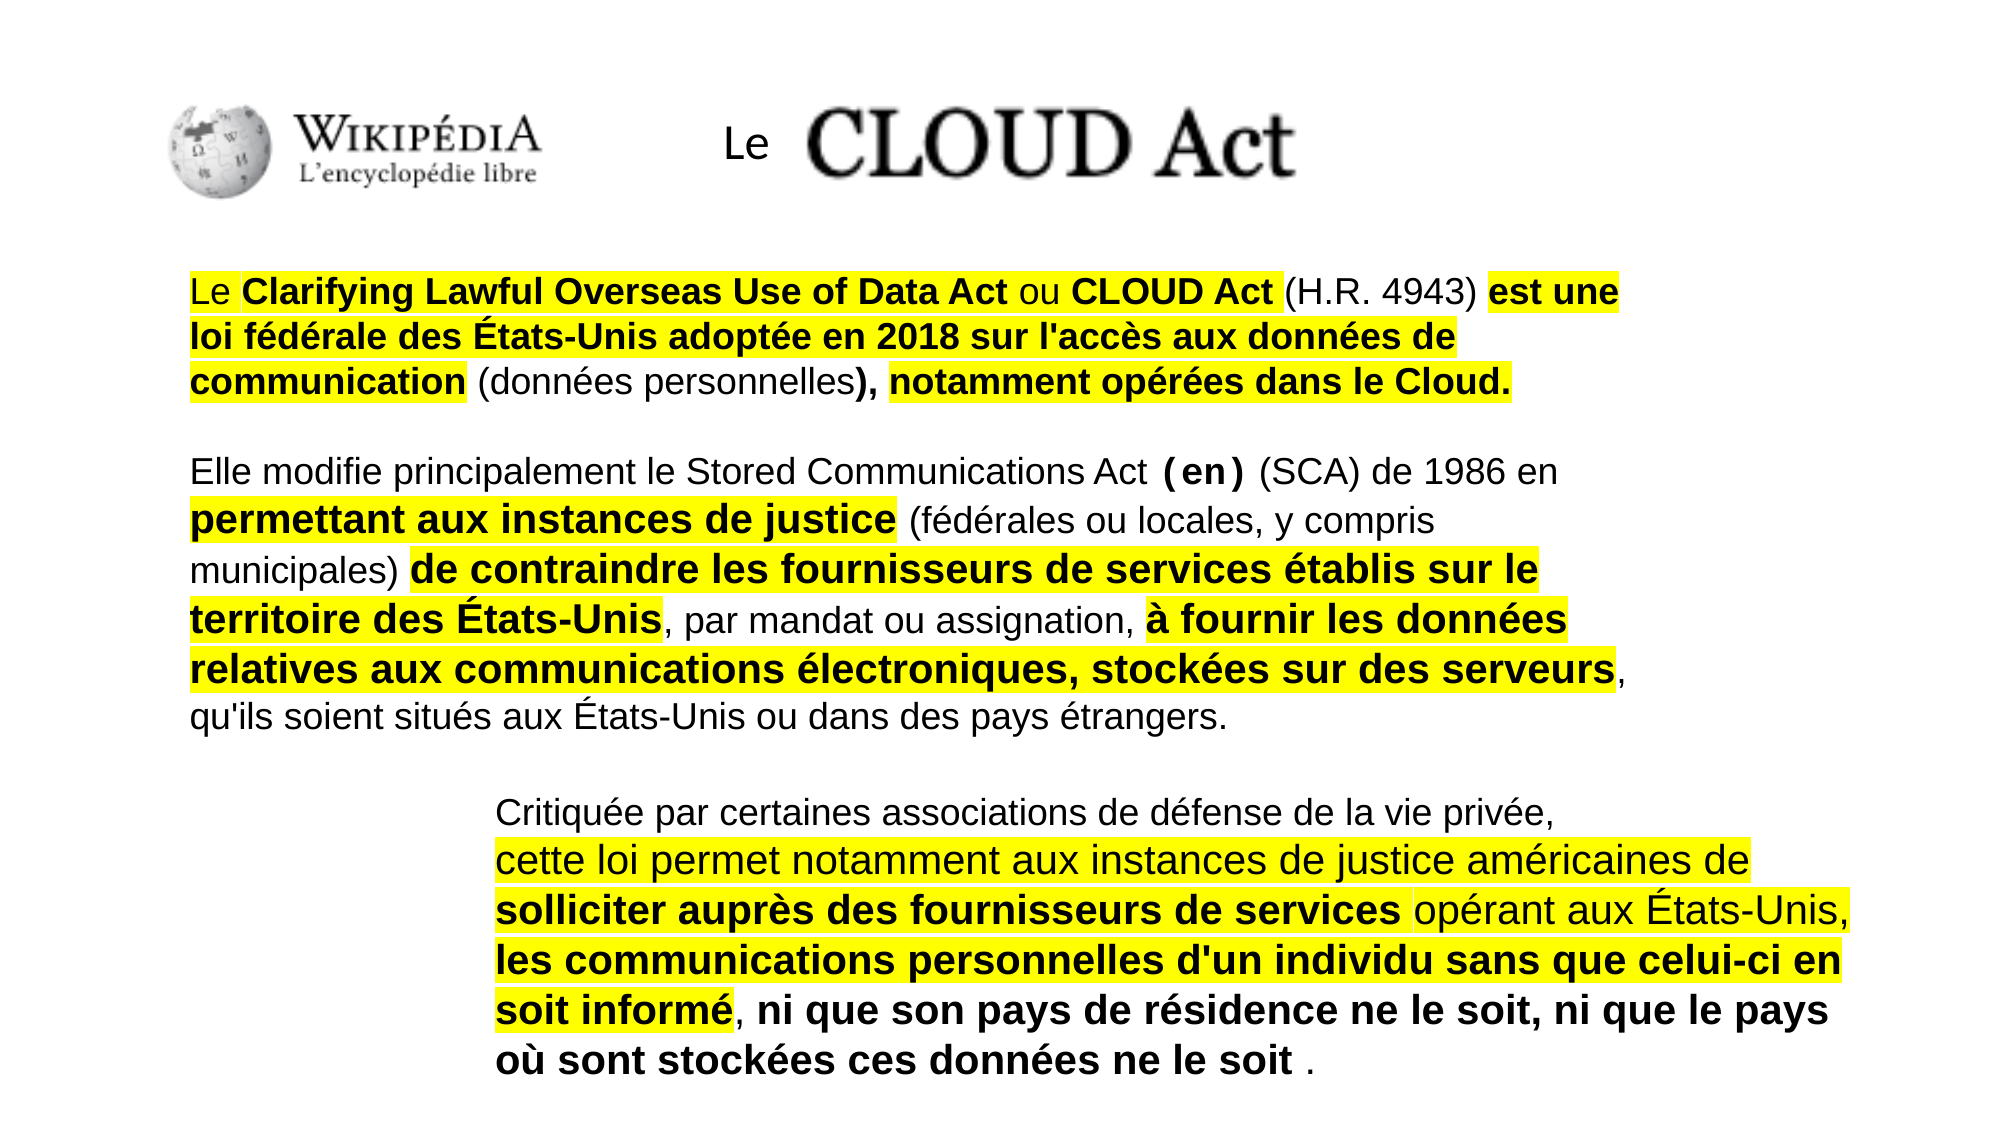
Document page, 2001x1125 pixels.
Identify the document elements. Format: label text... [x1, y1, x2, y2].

text_box Le Clarifying Lawful Overseas Use of Data Act ou CLOUD Act (H.R. 4943) est une loi fédérale des États-Unis adoptée en 2018 sur l'accès aux données de communication (données personnelles), notamment opérées dans le Cloud. Elle modifie principalement le Stored Communications Act (en) (SCA) de 1986 en permettant aux instances de justice (fédérales ou locales, y compris municipales) de contraindre les fournisseurs de services établis sur le territoire des États-Unis, par mandat ou assignation, à fournir les données relatives aux communications électroniques, stockées sur des serveurs, qu'ils soient situés aux États-Unis ou dans des pays étrangers. [175, 259, 1650, 745]
list Le [708, 108, 786, 179]
text_box Critiquée par certaines associations de défense de la vie privée, cette loi permet notamment aux instances de justice américaines de solliciter auprès des fournisseurs de services opérant aux États-Unis, les communications personnelles d'un individu sans que celui-ci en soit informé, ni que son pays de résidence ne le soit, ni que le pays où sont stockées ces données ne le soit . [480, 780, 1867, 1091]
picture [786, 65, 1313, 204]
picture [156, 88, 551, 204]
